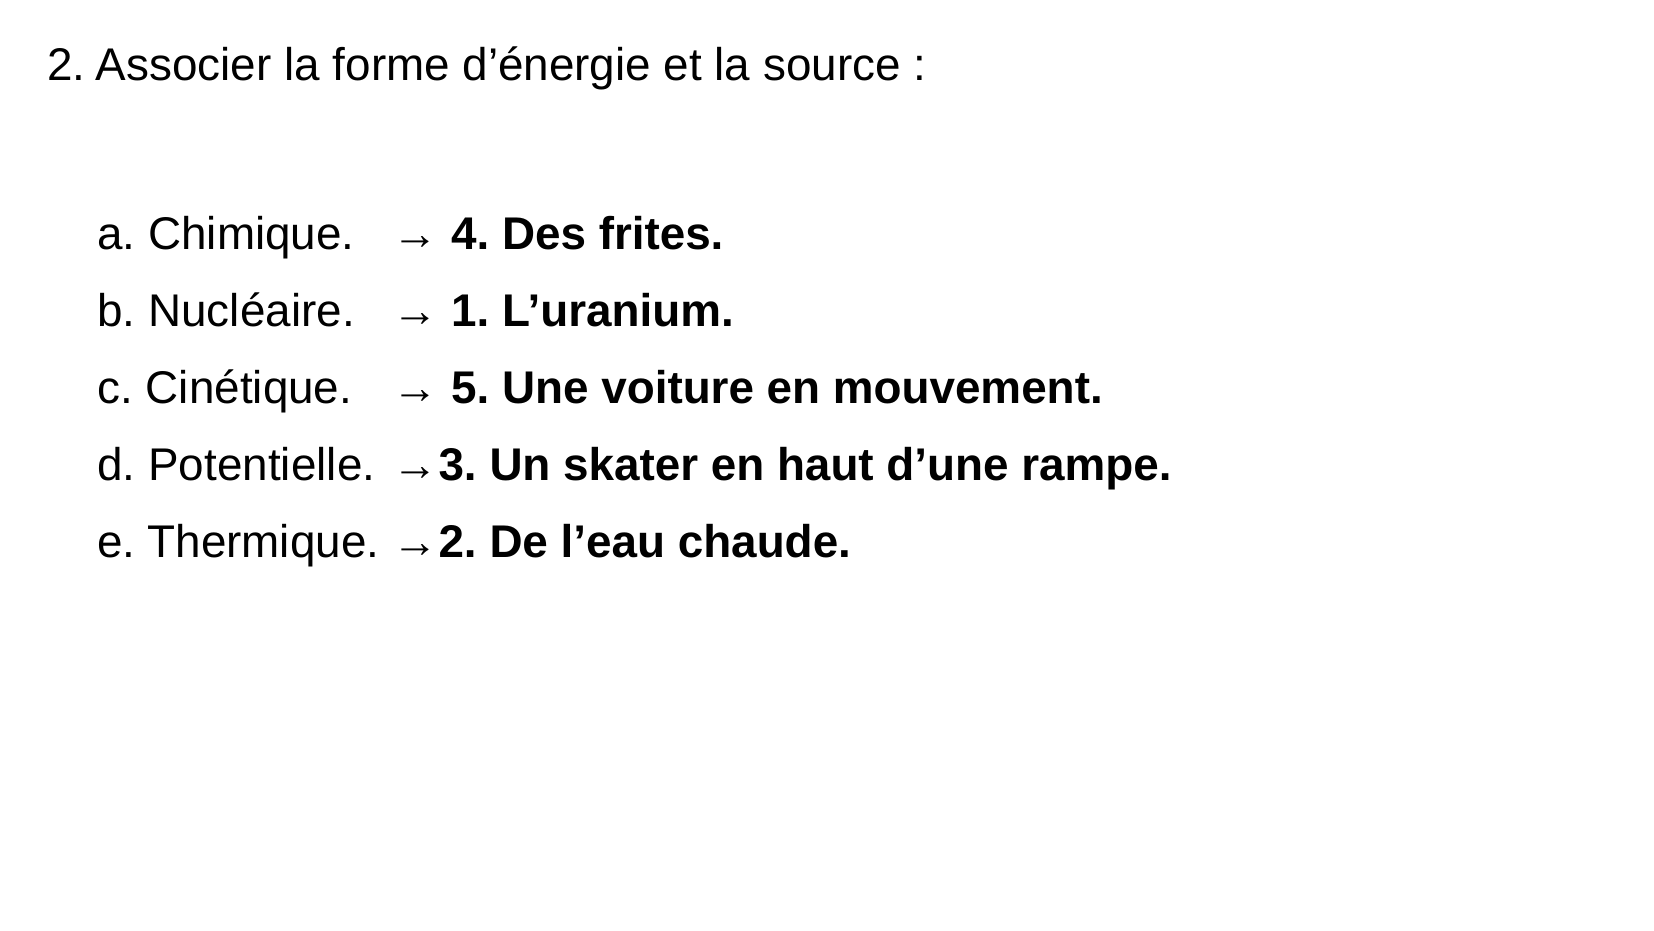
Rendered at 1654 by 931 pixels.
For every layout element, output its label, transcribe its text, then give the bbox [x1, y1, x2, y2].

list 2. Associer la forme d’énergie et la source : [47, 39, 1536, 130]
text_box a. Chimique. → 4. Des frites. b. Nucléaire. → 1. L’uranium. c. Cinétique. → 5. Une voiture en mouvement. d. Potentielle. →3. Un skater en haut d’une rampe. e. Thermique. →2. De l’eau chaude. [82, 174, 1382, 805]
